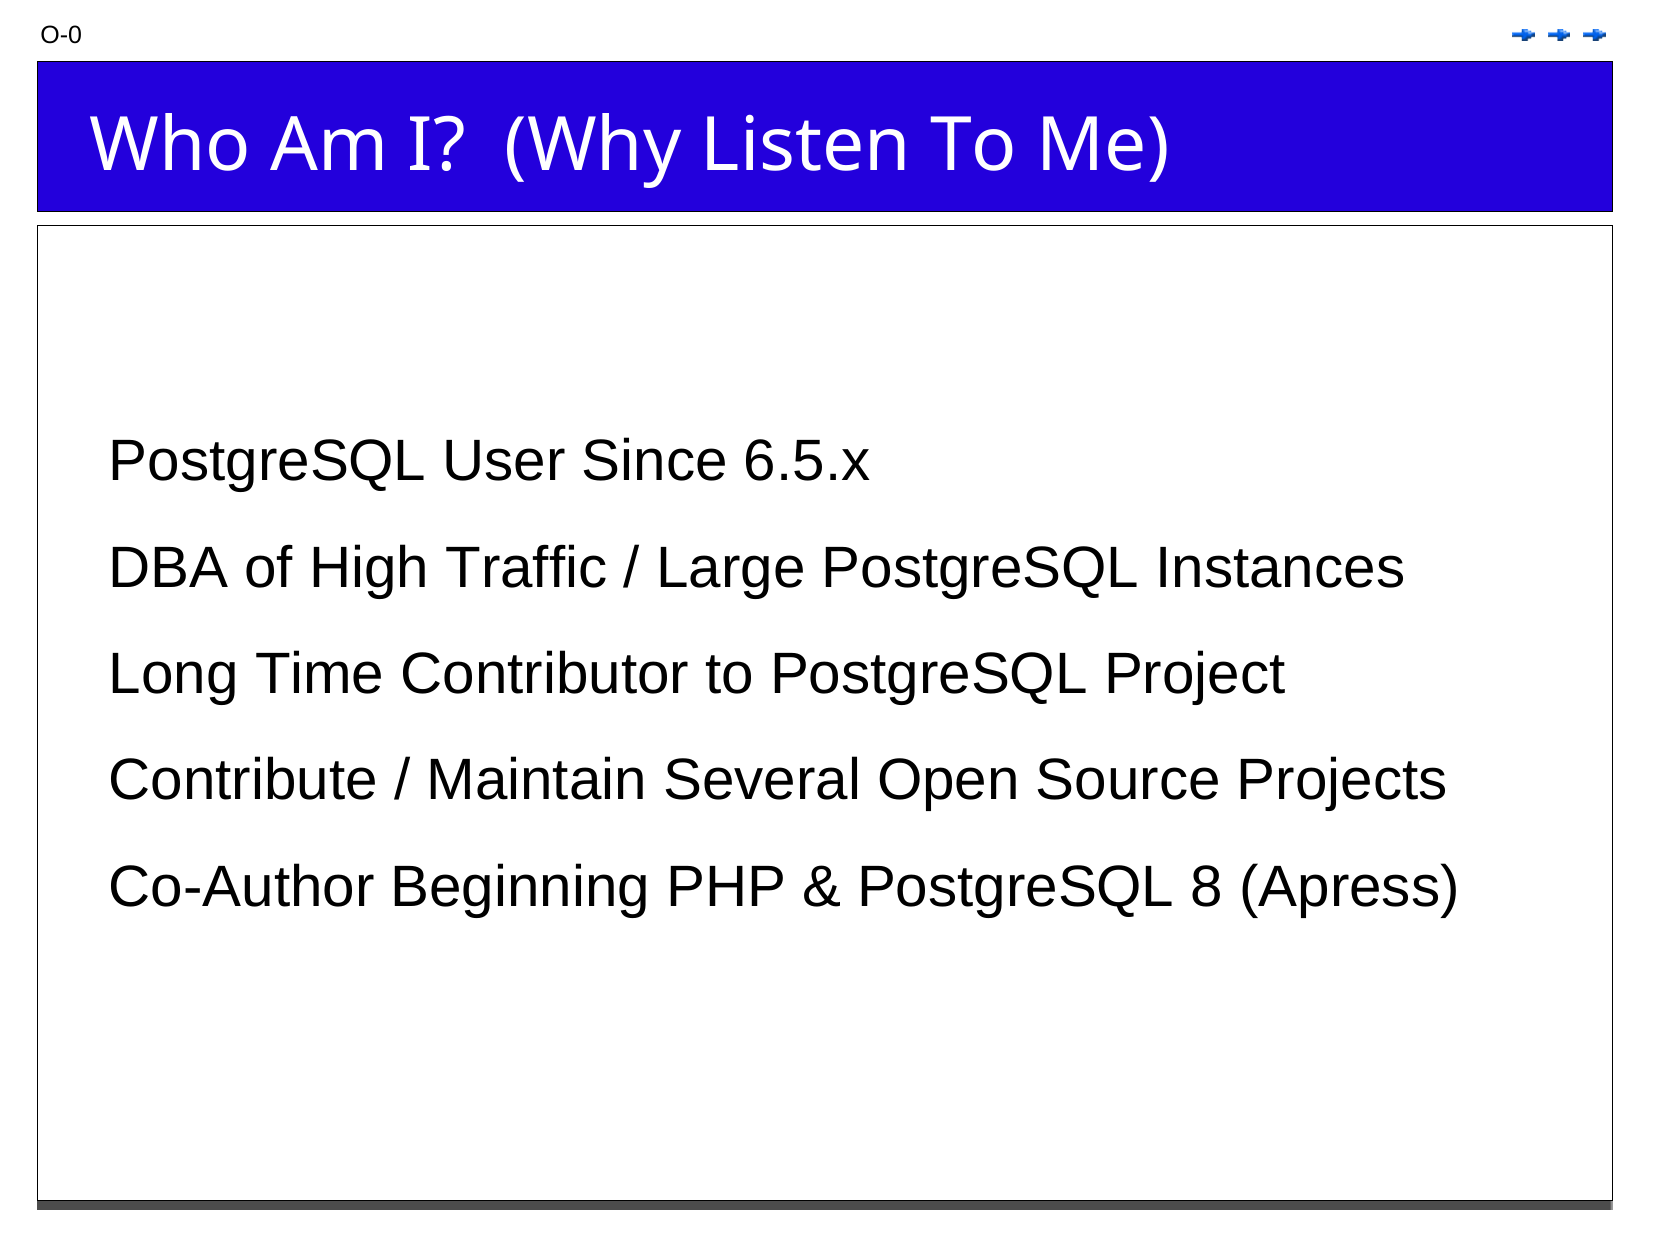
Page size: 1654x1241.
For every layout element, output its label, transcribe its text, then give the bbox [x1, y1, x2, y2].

text_box O-0 [25, 13, 113, 70]
text_box [37, 61, 1613, 212]
text_box [37, 225, 1613, 1201]
text_box Who Am I? (Why Listen To Me) [74, 82, 1167, 188]
picture [1512, 29, 1535, 41]
picture [1583, 29, 1606, 41]
picture [1548, 29, 1570, 41]
text_box PostgreSQL User Since 6.5.x DBA of High Traffic / Large PostgreSQL Instances Long Time Contributor to PostgreSQL Project Contribute / Maintain Several Open Source Projects Co-Author Beginning PHP & PostgreSQL 8 (Apress) [78, 420, 1502, 926]
